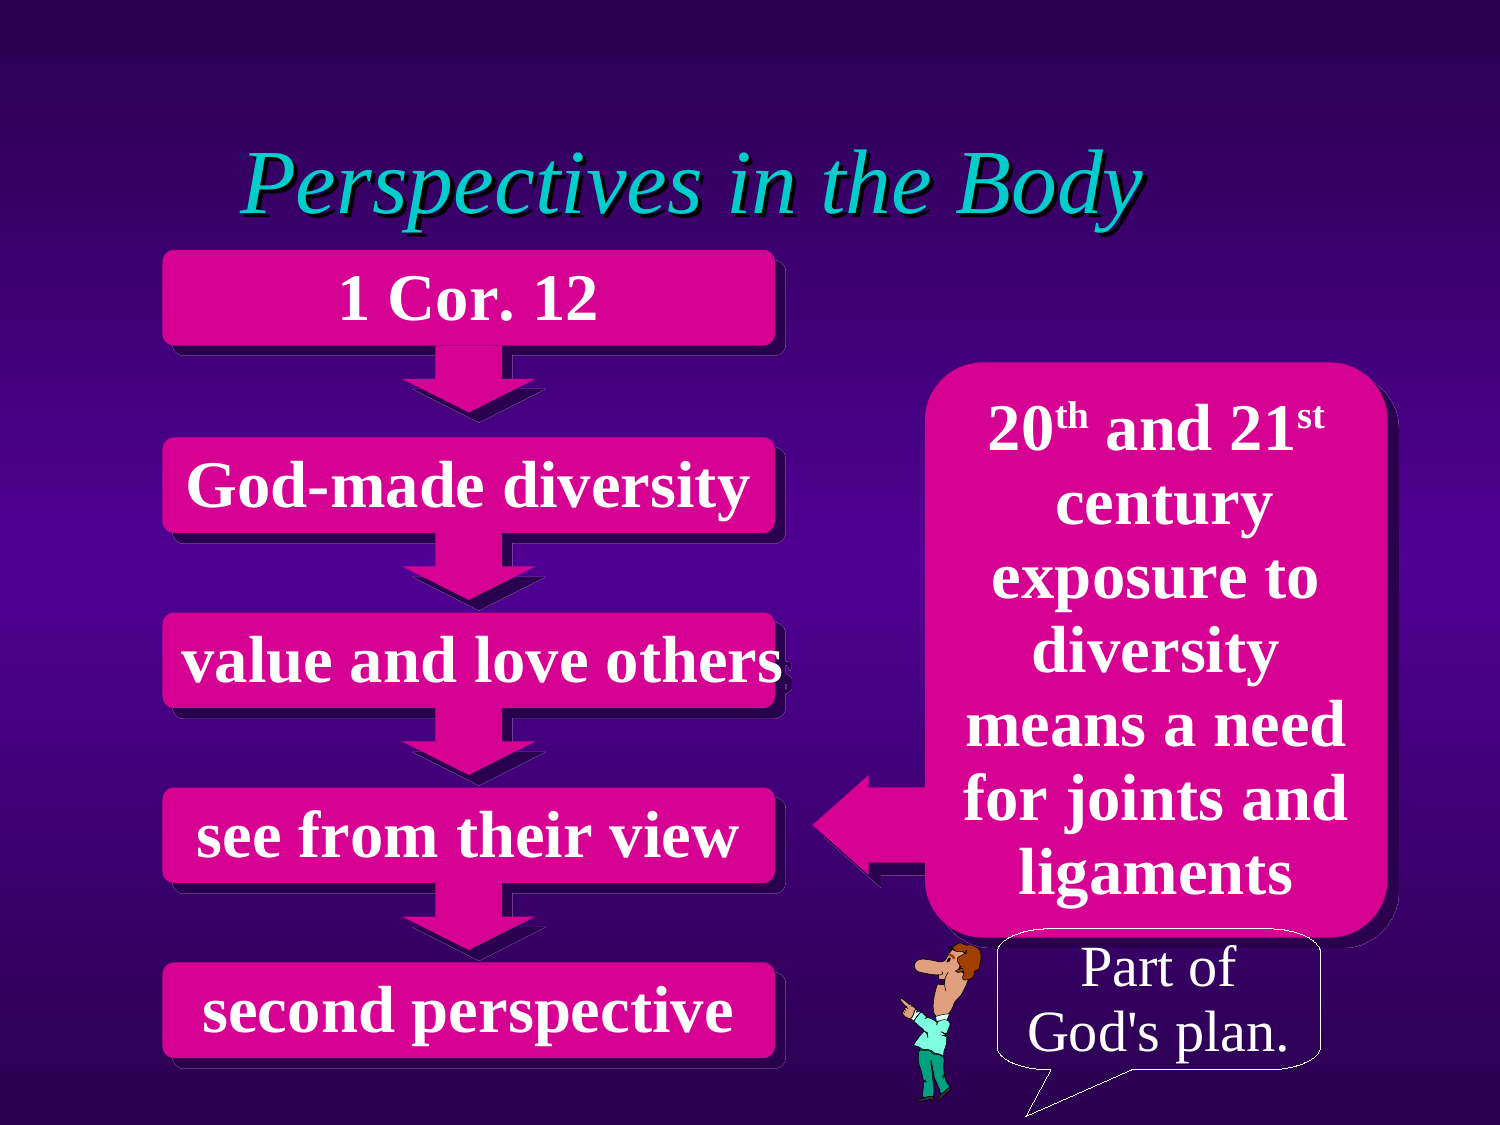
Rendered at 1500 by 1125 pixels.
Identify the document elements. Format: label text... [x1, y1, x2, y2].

text_box [402, 345, 536, 413]
text_box [402, 708, 536, 775]
text_box second perspective [162, 962, 775, 1059]
text_box value and love others [162, 612, 775, 709]
text_box 20th and 21st century exposure to diversity means a need for joints and ligaments [924, 362, 1388, 938]
text_box see from their view [162, 787, 775, 884]
chart [899, 942, 982, 1102]
text_box Part of God's plan. [997, 928, 1321, 1117]
text_box [812, 774, 924, 876]
text_box [402, 533, 536, 601]
text_box [402, 883, 536, 951]
title Perspectives in the Body [224, 78, 1388, 288]
text_box God-made diversity [162, 437, 775, 534]
text_box 1 Cor. 12 [162, 249, 775, 346]
